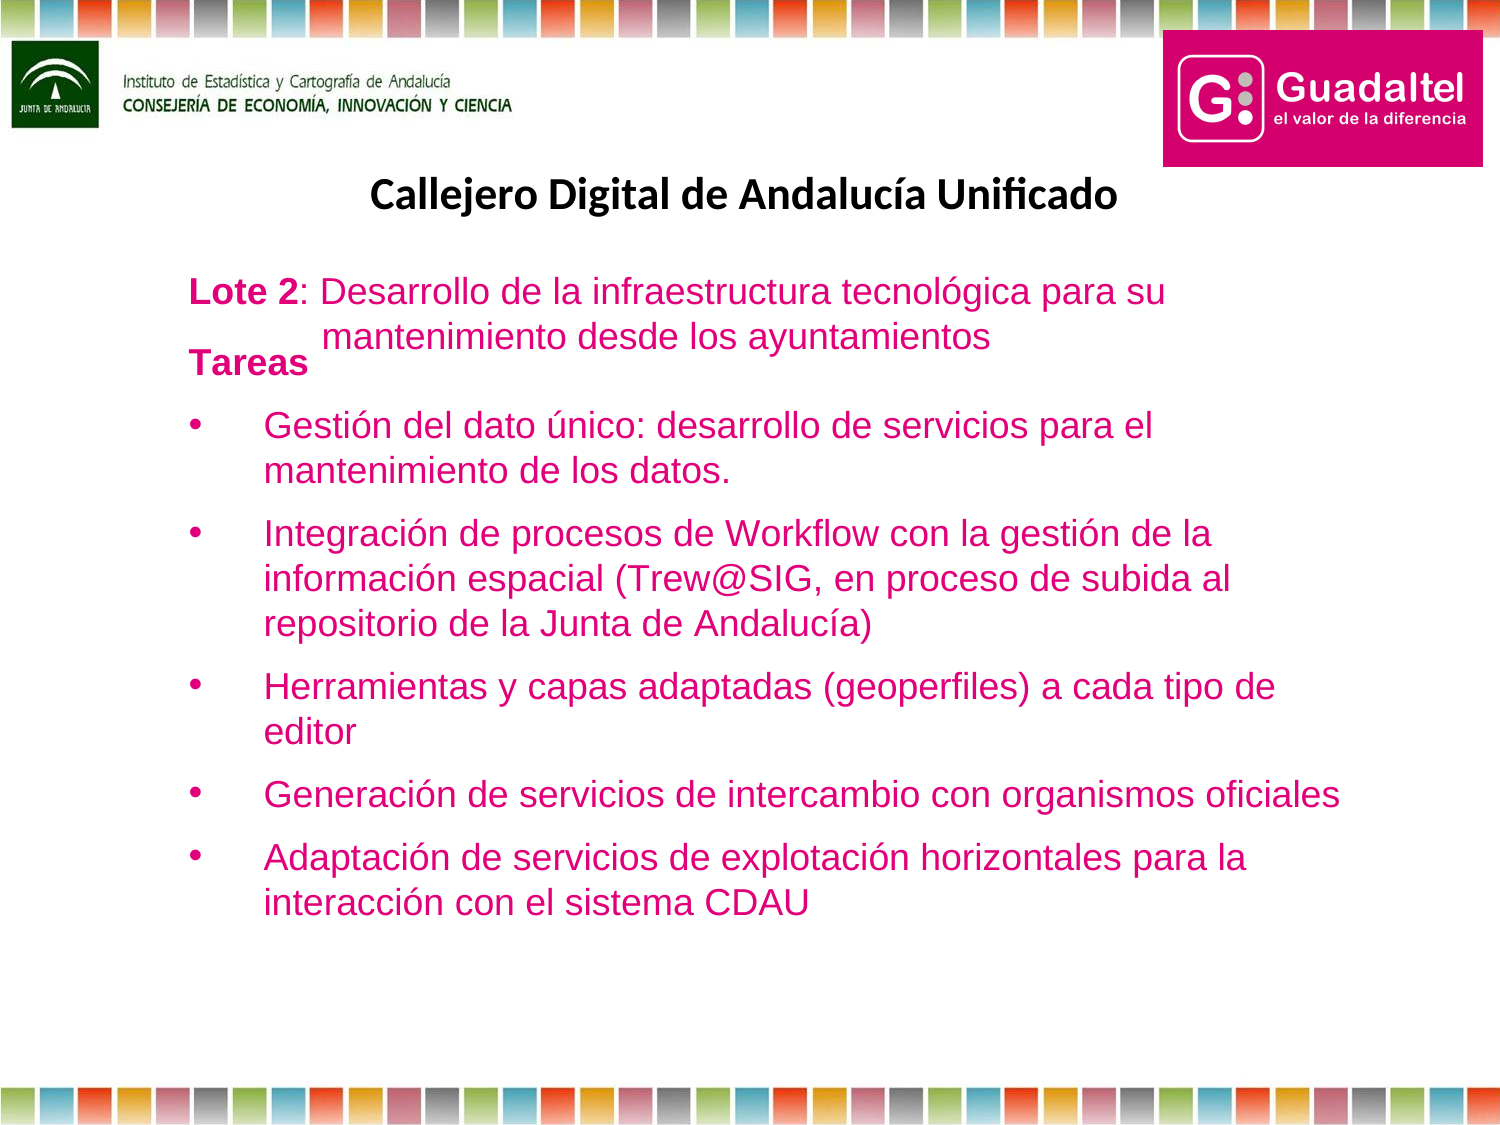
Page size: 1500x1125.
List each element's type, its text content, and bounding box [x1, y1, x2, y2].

text_box Tareas Gestión del dato único: desarrollo de servicios para el mantenimiento de los datos. Integración de procesos de Workflow con la gestión de la información espacial (Trew@SIG, en proceso de subida al repositorio de la Junta de Andalucía) Herramientas y capas adaptadas (geoperfiles) a cada tipo de editor Generación de servicios de intercambio con organismos oficiales Adaptación de servicios de explotación horizontales para la interacción con el sistema CDAU [159, 338, 1365, 953]
text_box Callejero Digital de Andalucía Unificado [222, 163, 1238, 282]
text_box Lote 2: Desarrollo de la infraestructura tecnológica para su mantenimiento desde los ayuntamientos [159, 267, 1365, 338]
picture [0, 0, 1500, 1125]
